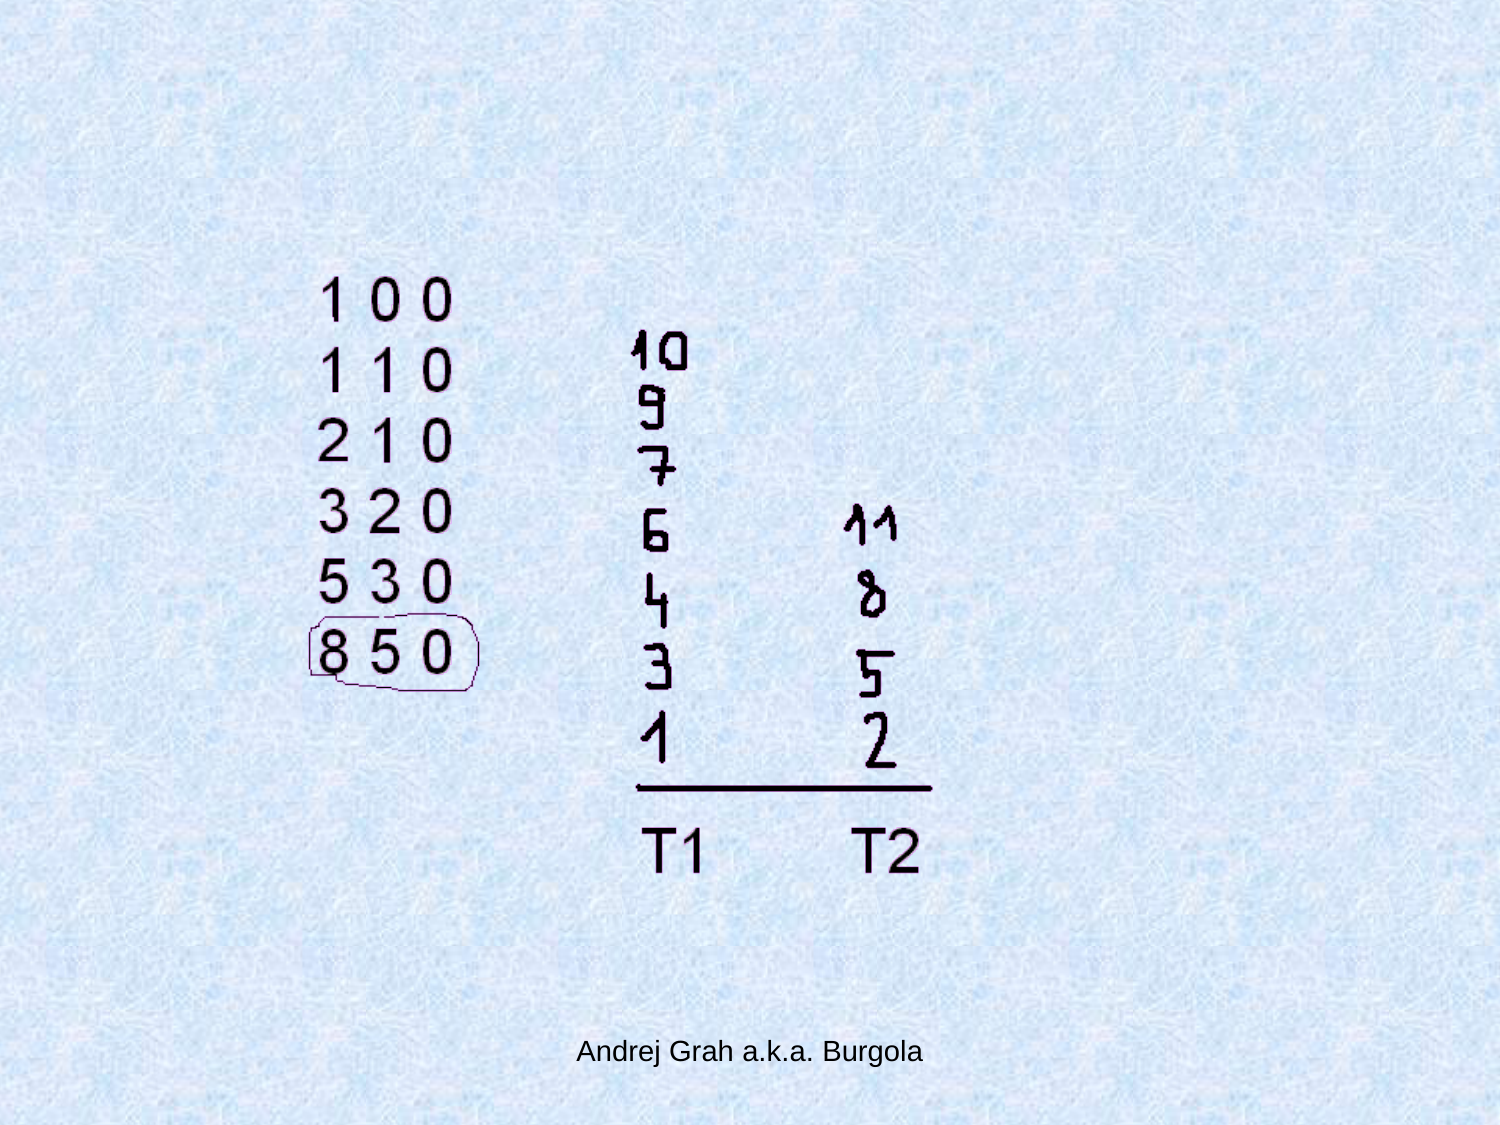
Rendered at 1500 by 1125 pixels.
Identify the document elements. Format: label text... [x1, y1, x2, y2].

picture [0, 0, 1500, 1125]
text_box Andrej Grah a.k.a. Burgola [512, 1024, 988, 1103]
